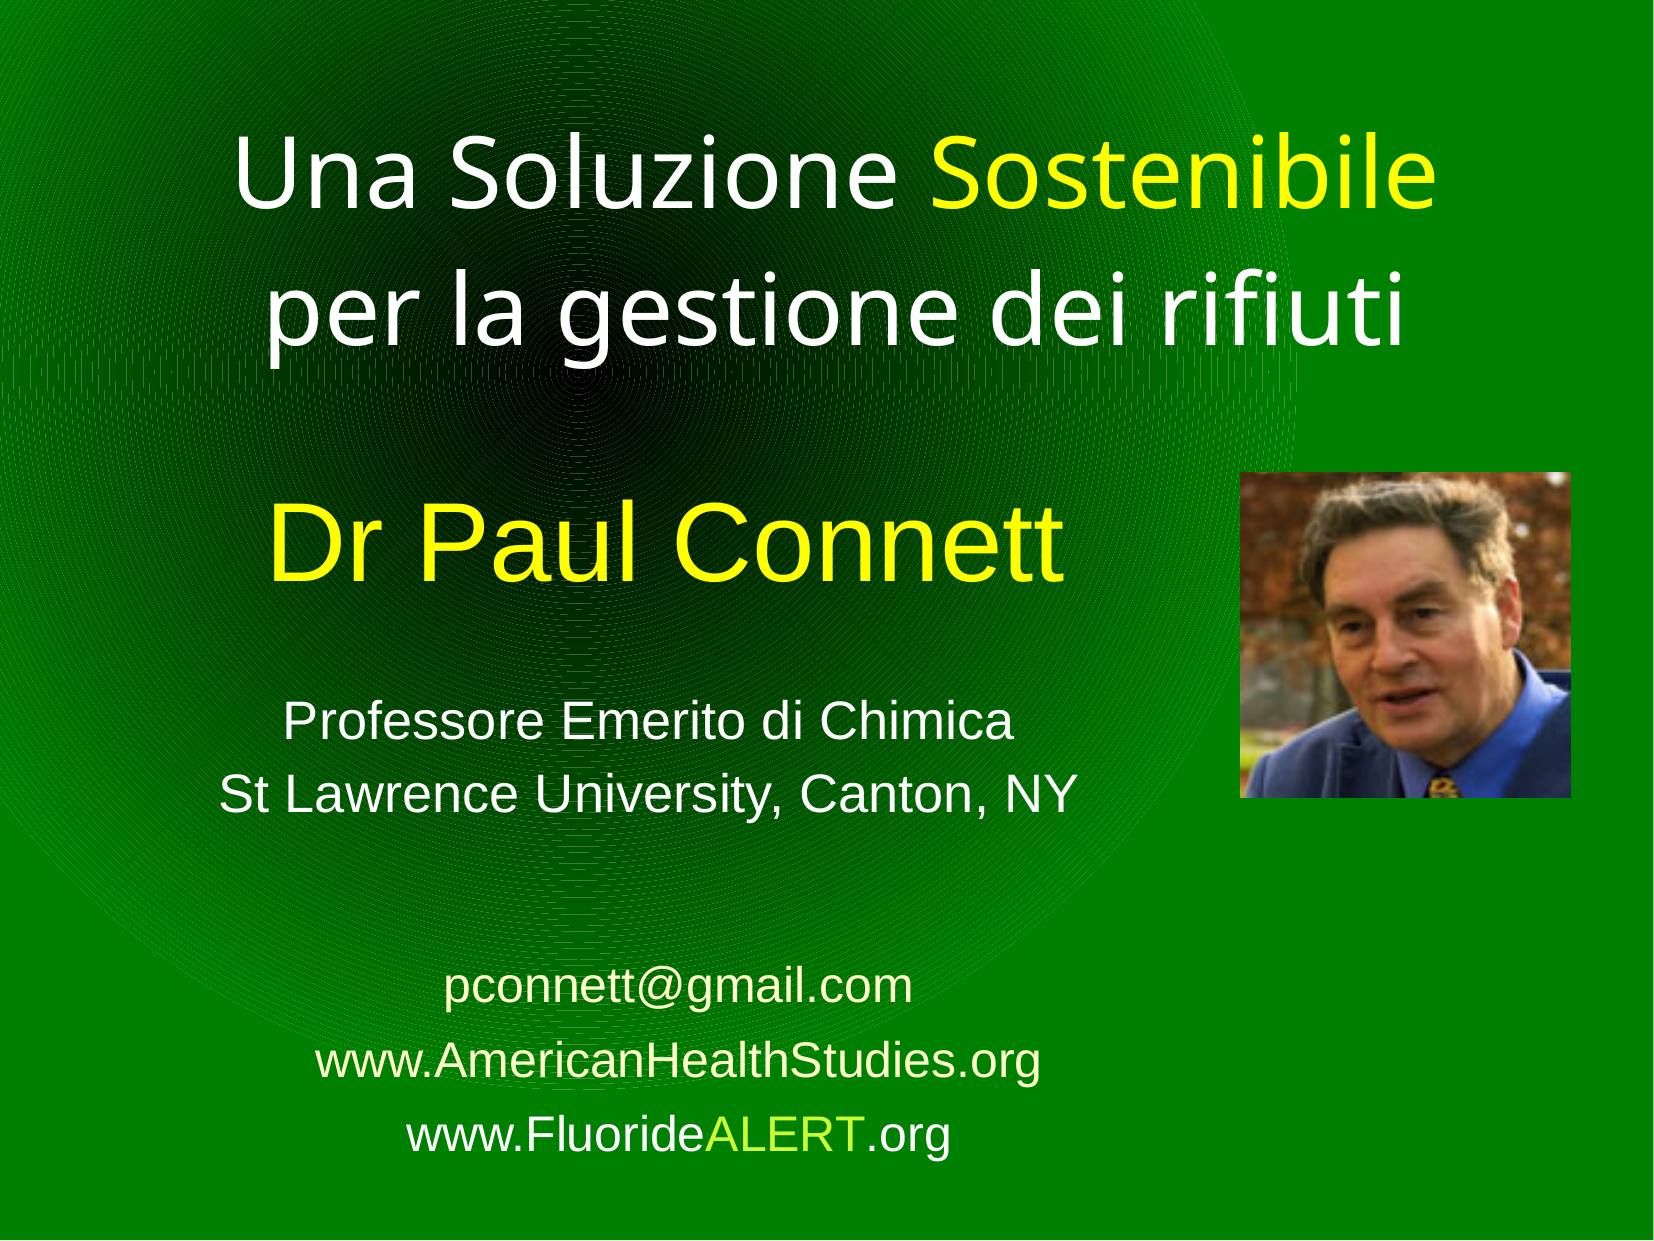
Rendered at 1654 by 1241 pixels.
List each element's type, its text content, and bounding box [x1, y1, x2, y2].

text_box Dr Paul Connett Professore Emerito di Chimica St Lawrence University, Canton, NY [88, 472, 1211, 945]
text_box Una Soluzione Sostenibile per la gestione dei rifiuti [59, 116, 1613, 361]
picture [1240, 472, 1571, 798]
text_box pconnett@gmail.com www.AmericanHealthStudies.org www.FluorideALERT.org [177, 875, 1182, 1211]
